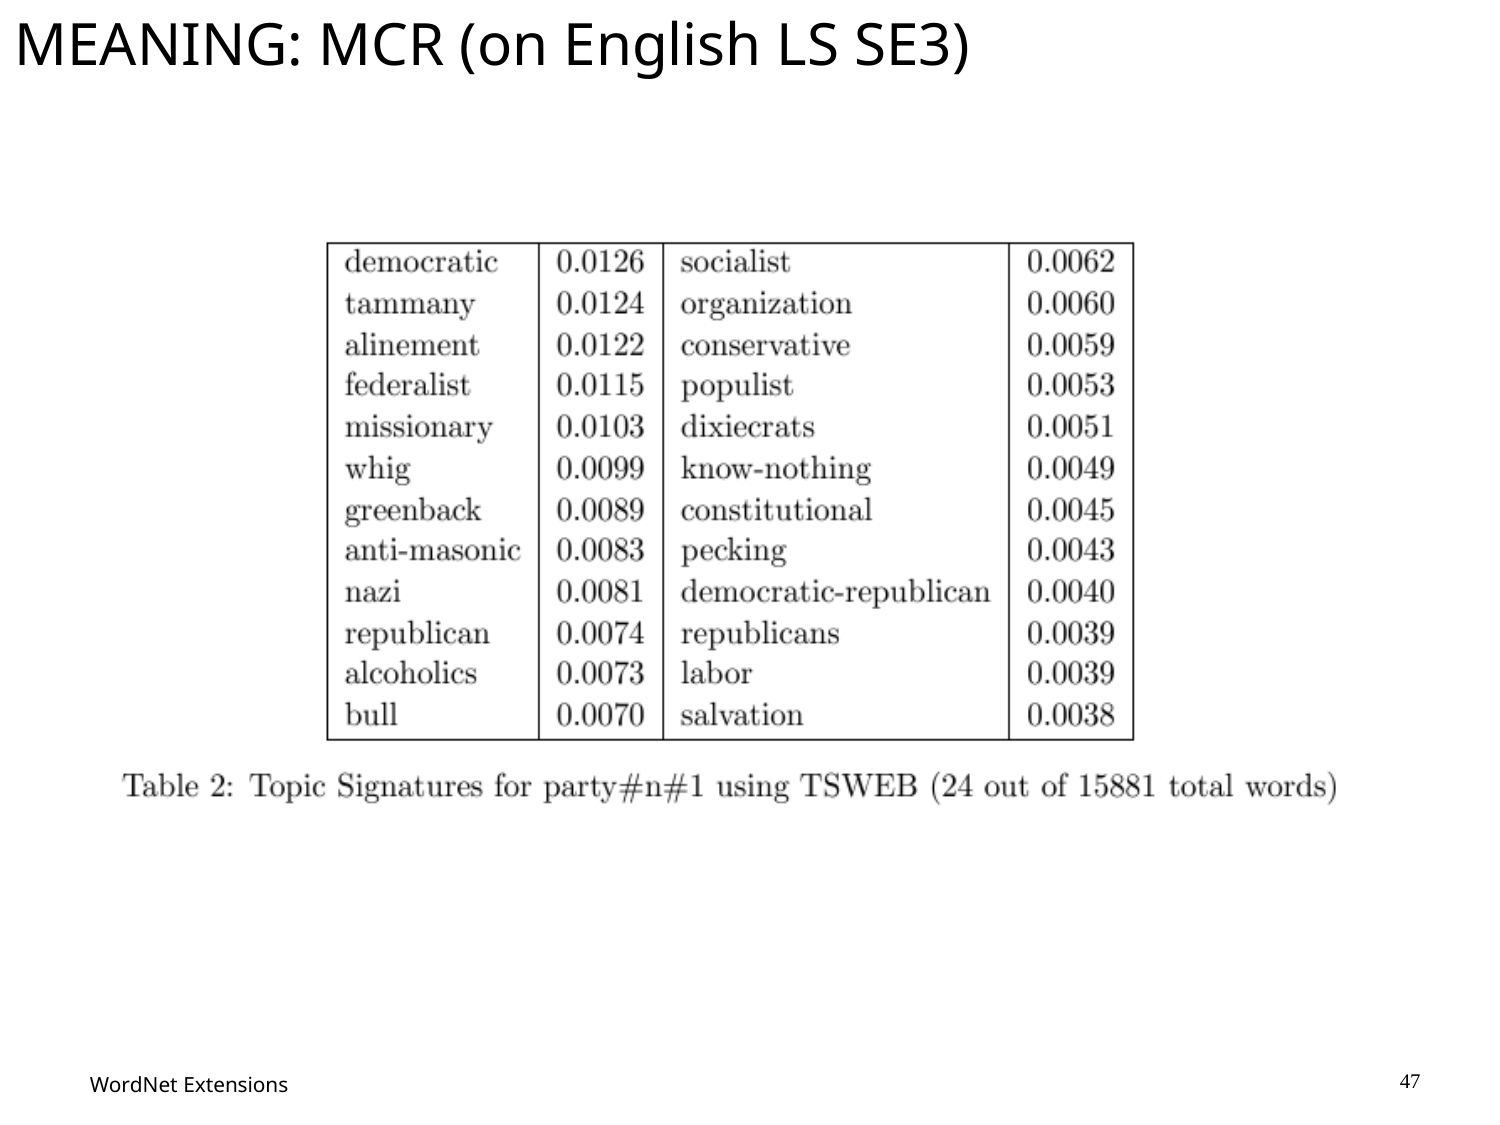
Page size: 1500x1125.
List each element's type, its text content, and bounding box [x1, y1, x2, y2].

title MEANING: MCR (on English LS SE3) [0, 0, 1500, 86]
picture [112, 227, 1351, 815]
